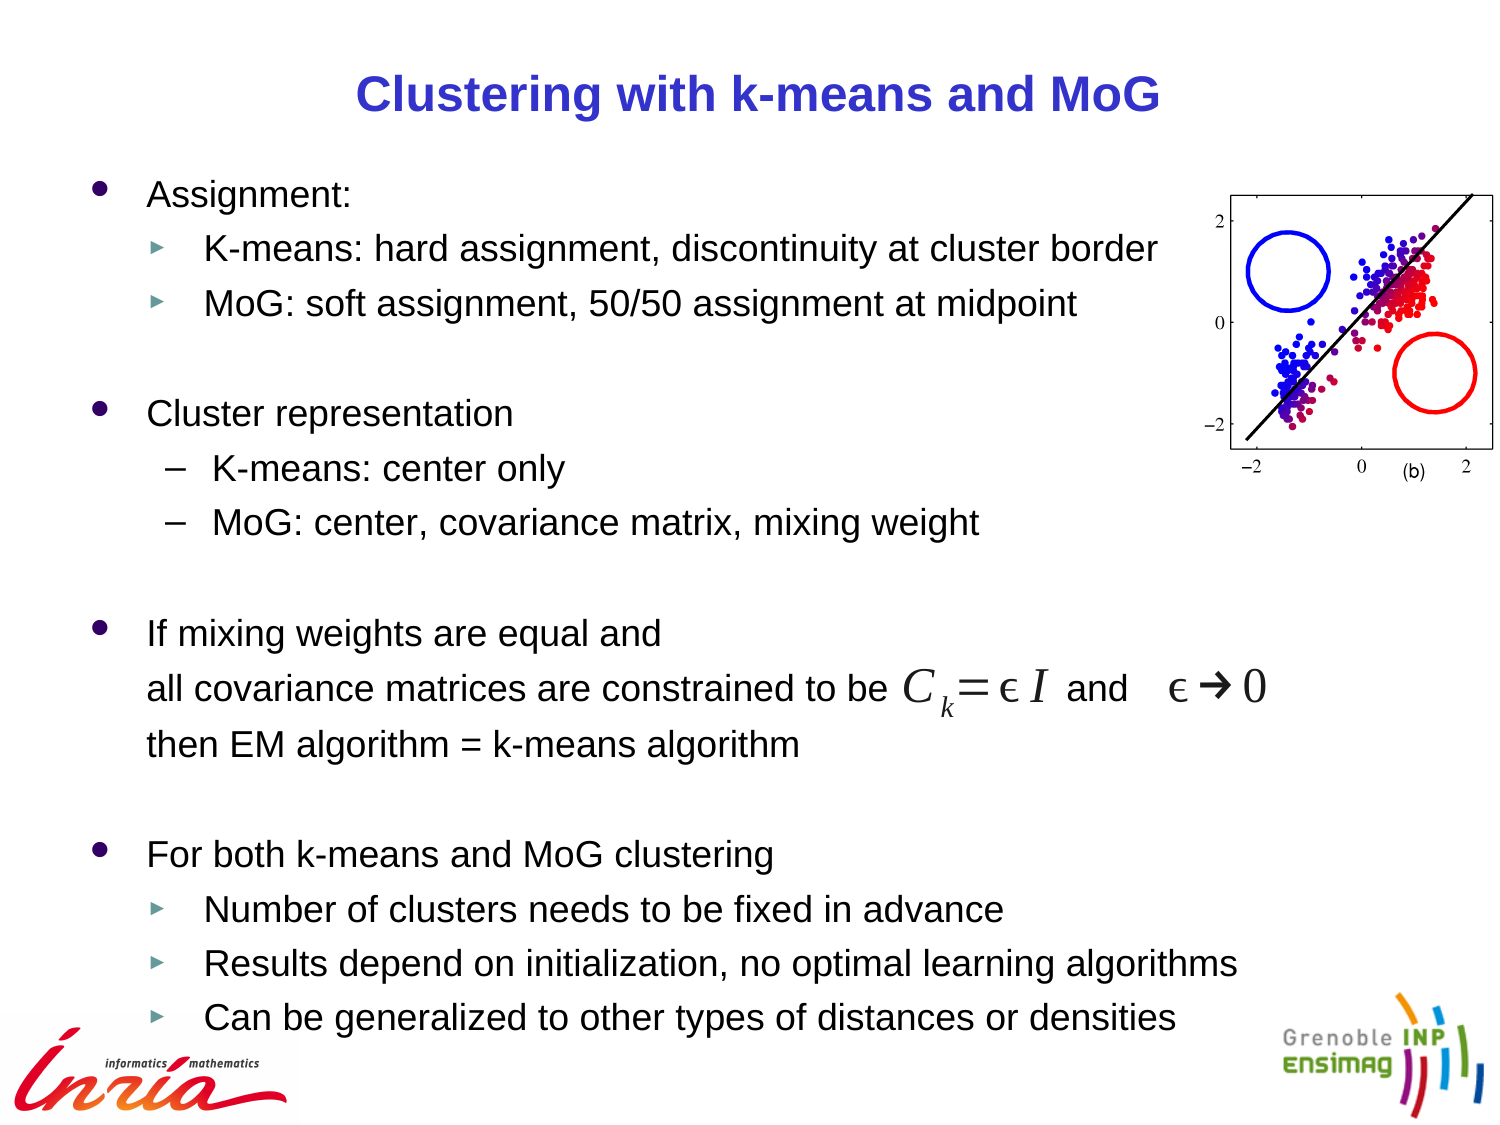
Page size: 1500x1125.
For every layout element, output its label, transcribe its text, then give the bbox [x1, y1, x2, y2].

picture [1266, 986, 1489, 1125]
chart [1153, 659, 1280, 715]
picture [1200, 187, 1500, 488]
chart [890, 659, 1057, 722]
list Assignment: K-means: hard assignment, discontinuity at cluster border MoG: soft assignment, 50/50 assignment at midpoint Cluster representation K-means: center only MoG: center, covariance matrix, mixing weight If mixing weights are equal and all covariance matrices are constrained to be and then EM algorithm = k-means algorithm For both k-means and MoG clustering Number of clusters needs to be fixed in advance Results depend on initialization, no optimal learning algorithms Can be generalized to other types of distances or densities [75, 162, 1426, 1101]
title Clustering with k-means and MoG [75, 45, 1426, 138]
picture [0, 1012, 301, 1125]
